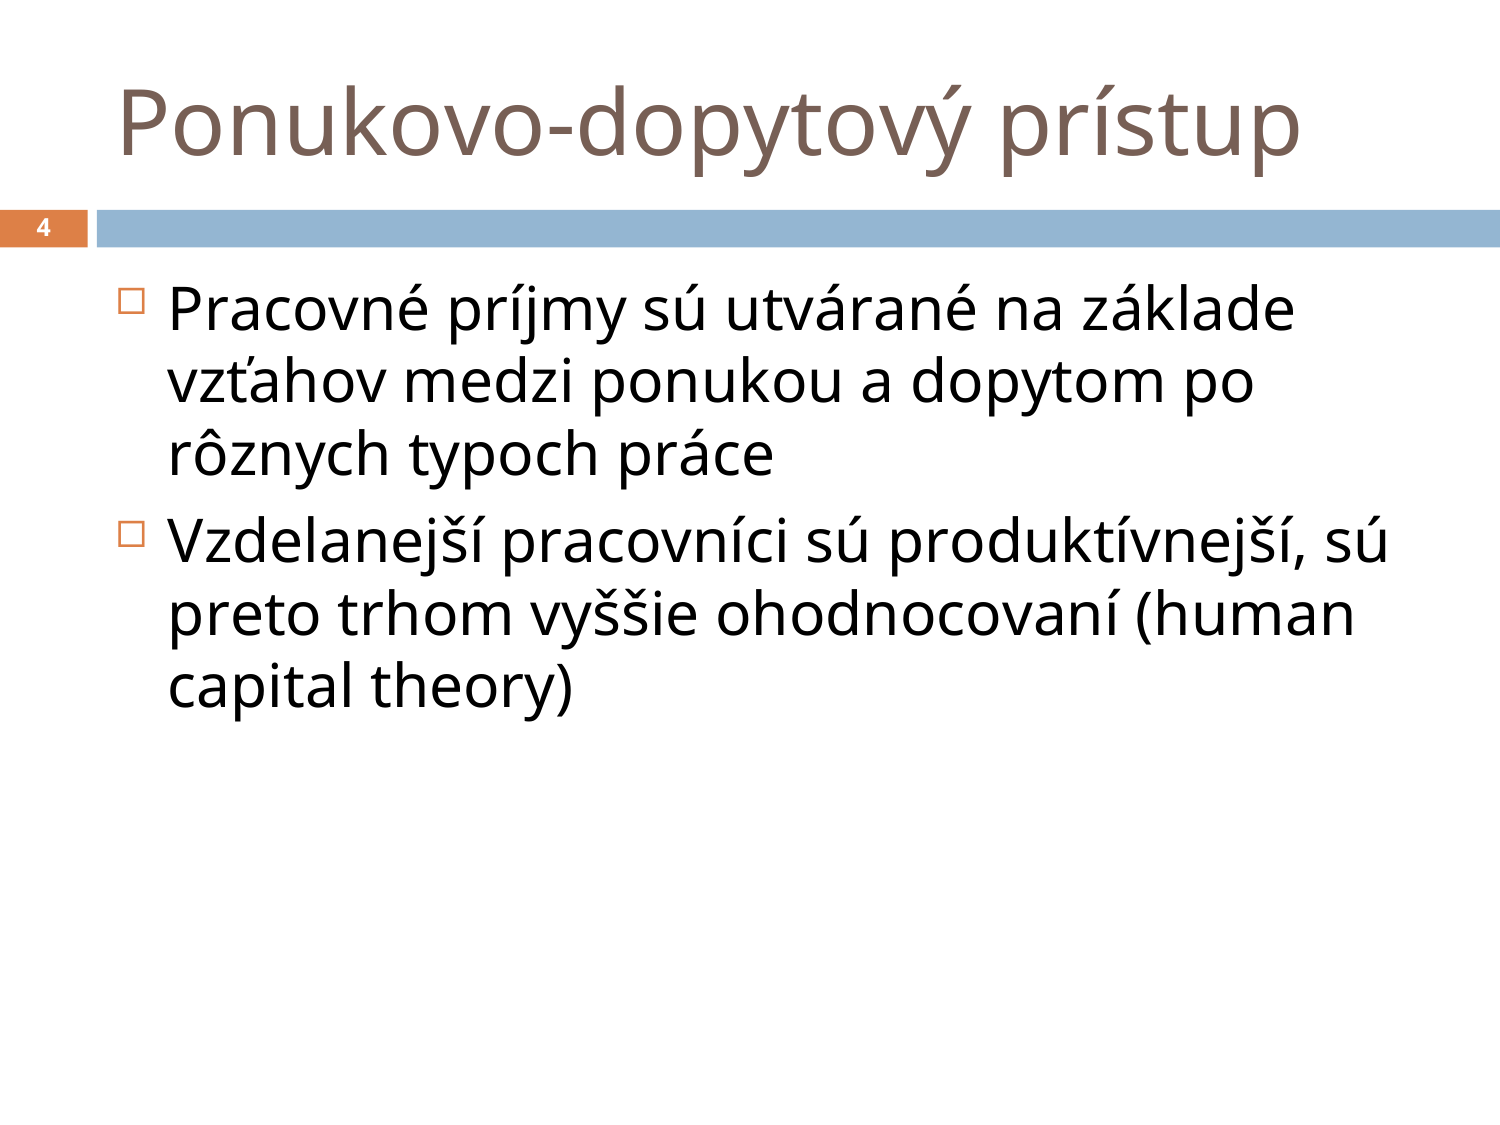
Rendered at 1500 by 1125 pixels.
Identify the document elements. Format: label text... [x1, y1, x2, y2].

list Pracovné príjmy sú utvárané na základe vzťahov medzi ponukou a dopytom po rôznych typoch práce Vzdelanejší pracovníci sú produktívnejší, sú preto trhom vyššie ohodnocovaní (human capital theory) [100, 262, 1438, 1000]
text_box <number> [0, 208, 88, 249]
title Ponukovo-dopytový prístup [100, 37, 1438, 201]
